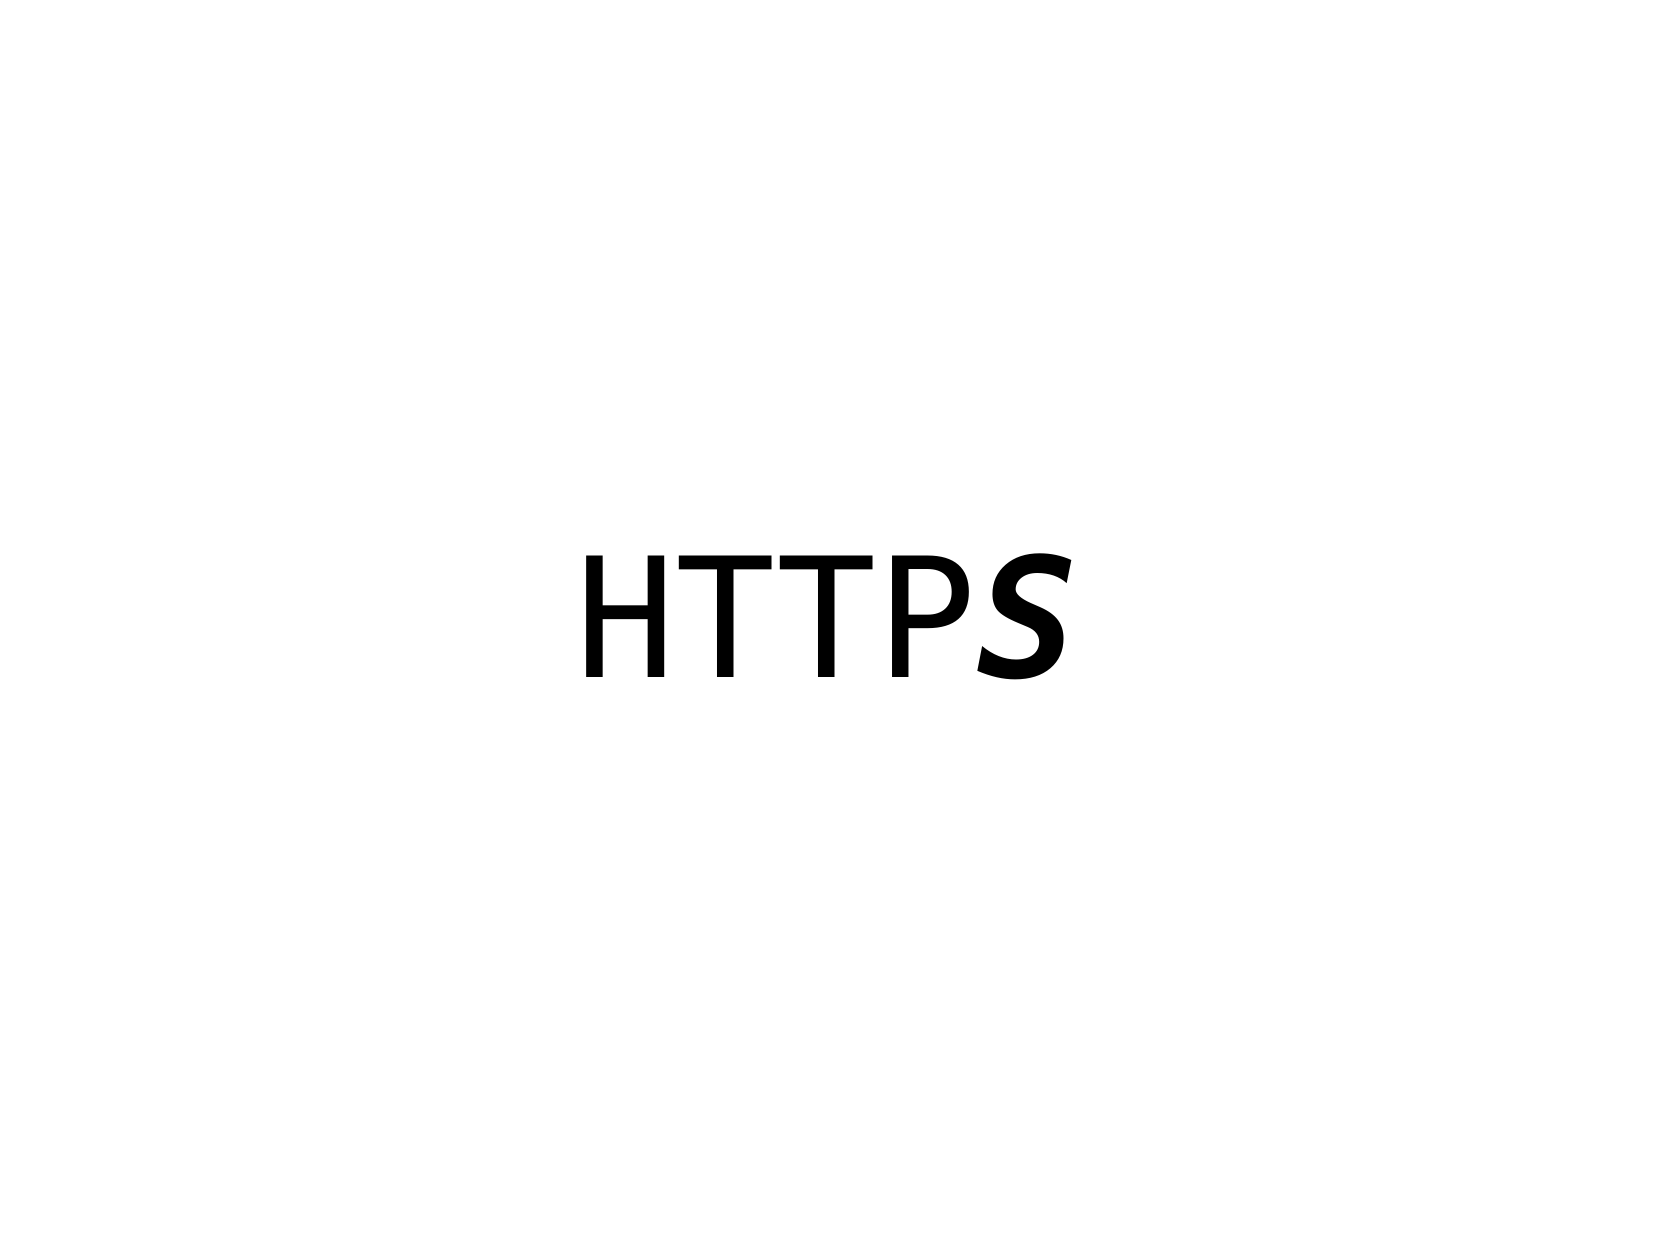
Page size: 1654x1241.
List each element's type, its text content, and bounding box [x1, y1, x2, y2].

title HTTPS [82, 523, 1571, 718]
